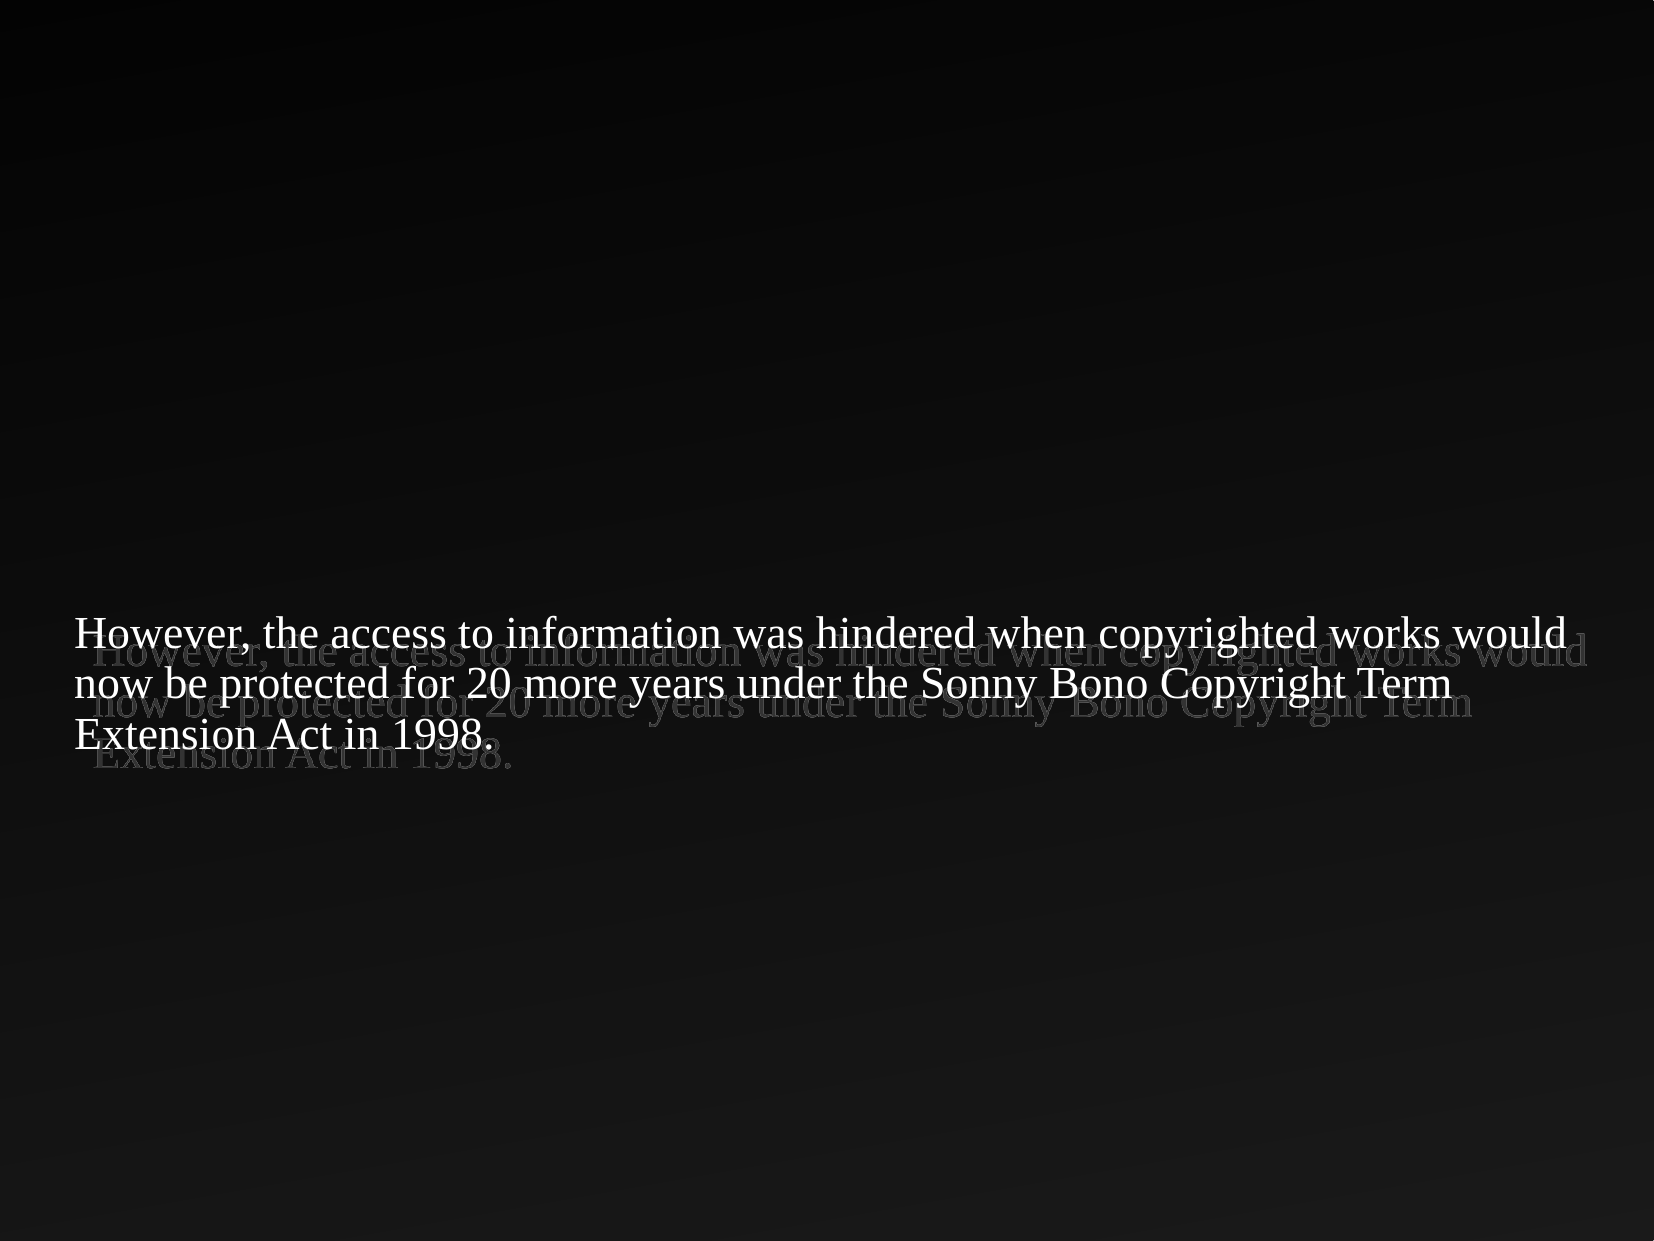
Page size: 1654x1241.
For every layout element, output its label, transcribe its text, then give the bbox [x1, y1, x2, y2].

text_box However, the access to information was hindered when copyrighted works would now be protected for 20 more years under the Sonny Bono Copyright Term Extension Act in 1998. [59, 600, 1584, 768]
